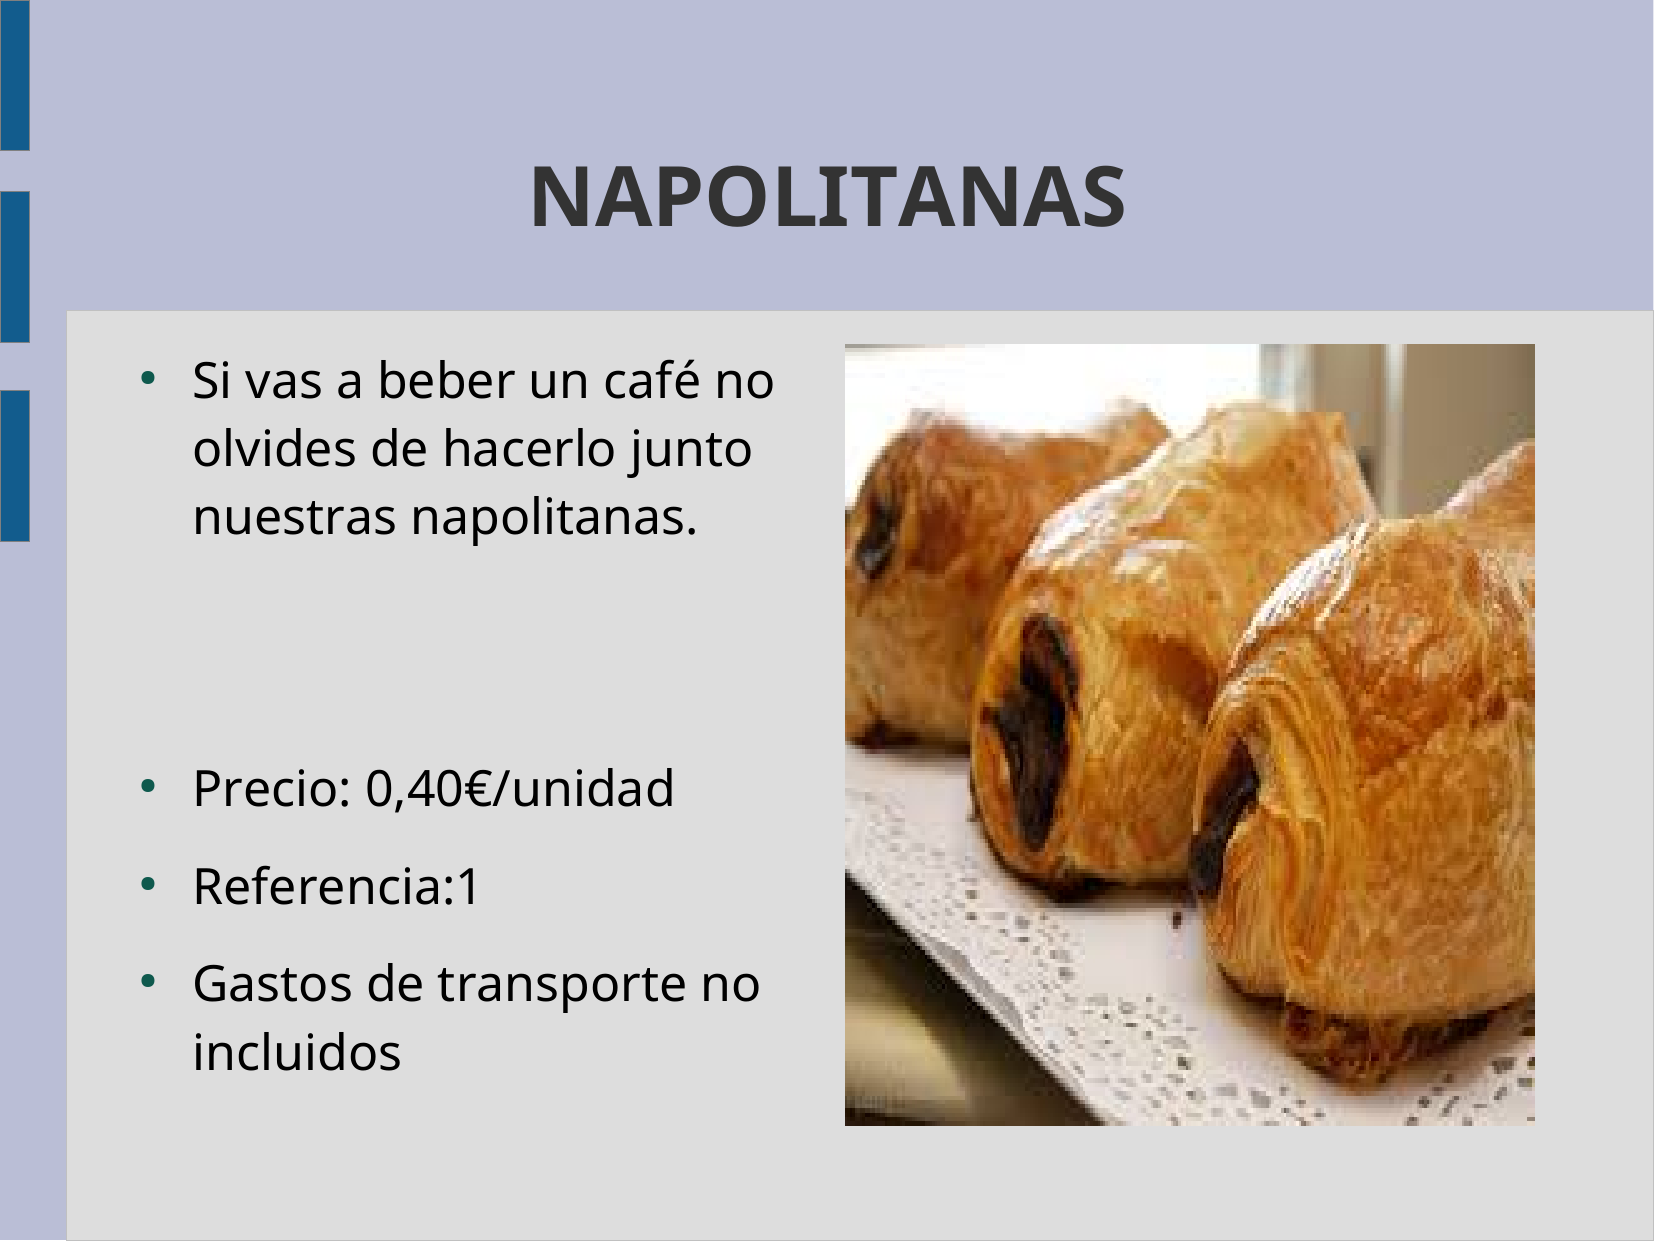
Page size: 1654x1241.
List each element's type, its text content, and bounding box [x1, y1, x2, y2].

list Precio: 0,40€/unidad Referencia:1 Gastos de transporte no incluidos [121, 752, 811, 1126]
picture [845, 344, 1535, 1127]
list Si vas a beber un café no olvides de hacerlo junto nuestras napolitanas. [121, 344, 811, 718]
title NAPOLITANAS [121, 91, 1534, 299]
